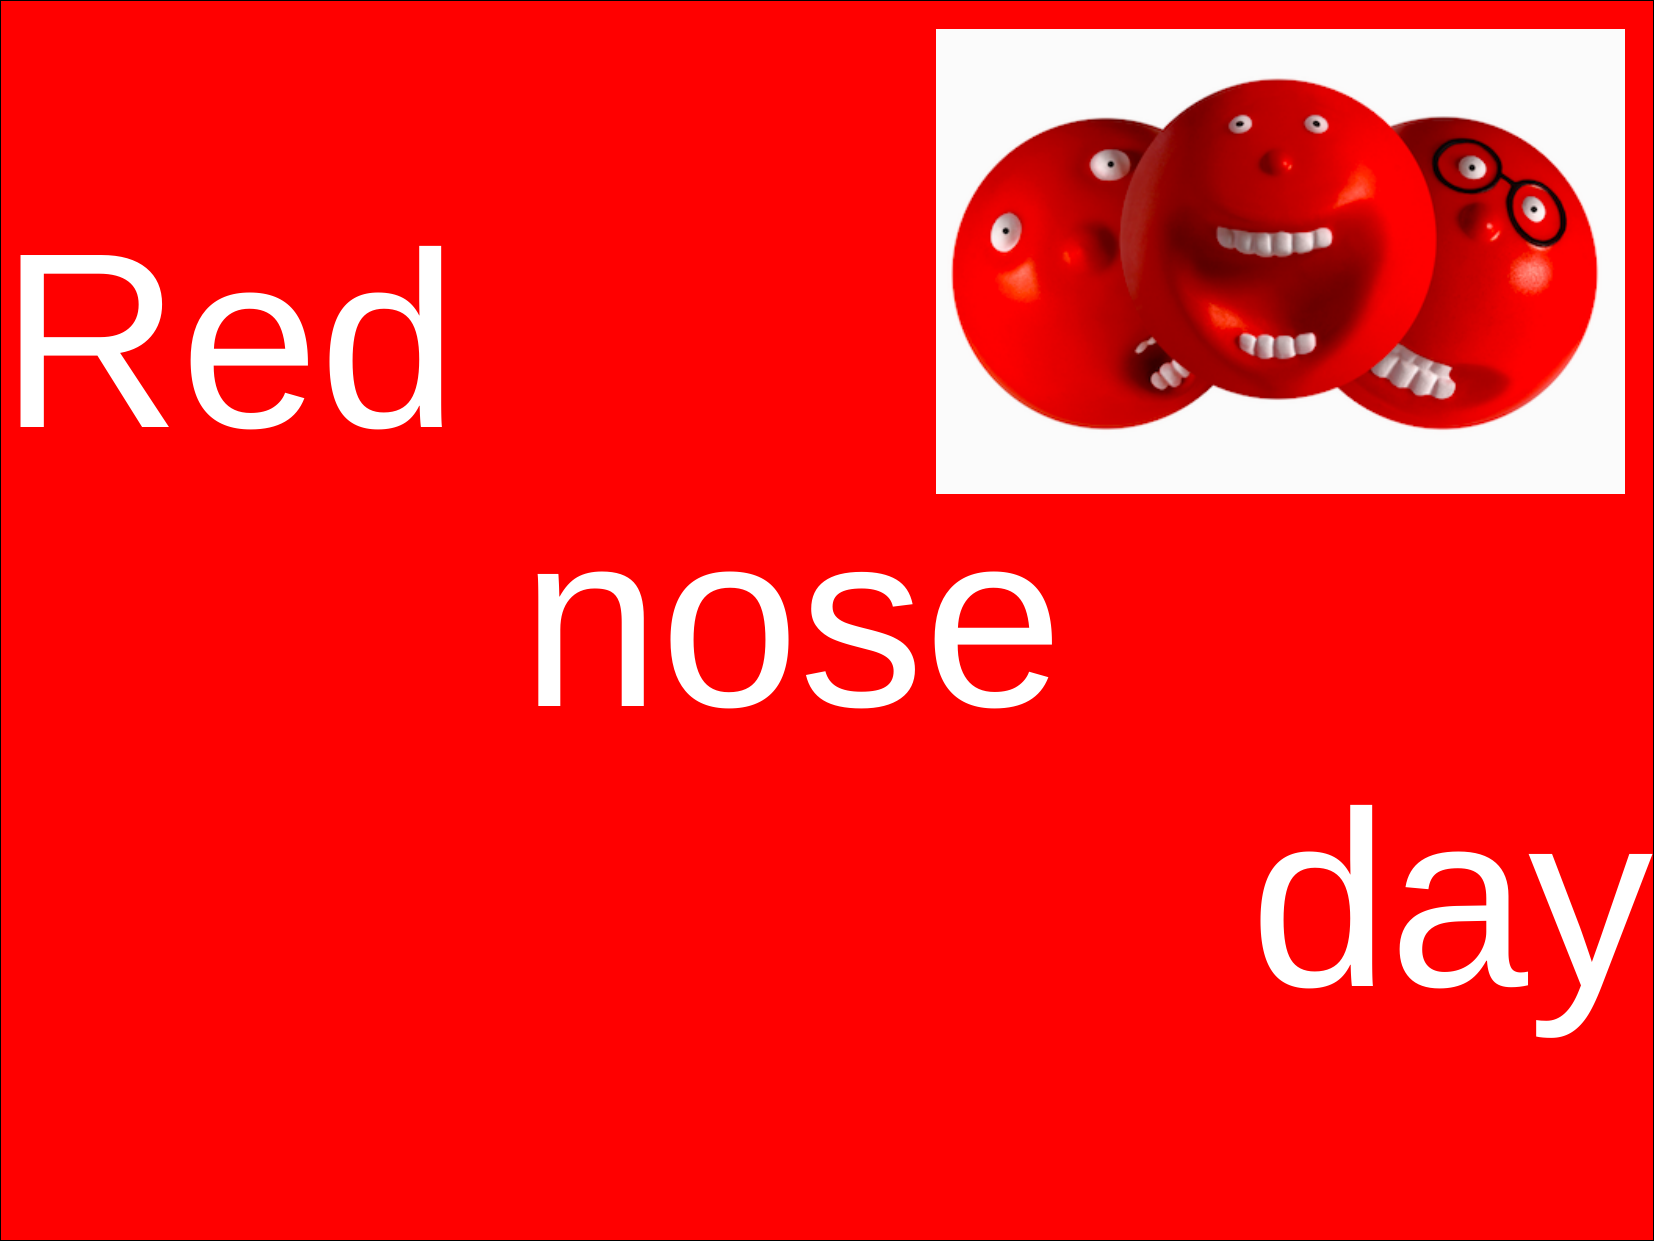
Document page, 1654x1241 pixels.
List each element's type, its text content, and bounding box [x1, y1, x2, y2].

subtitle Red nose day [0, 0, 1654, 1241]
picture [936, 29, 1625, 494]
